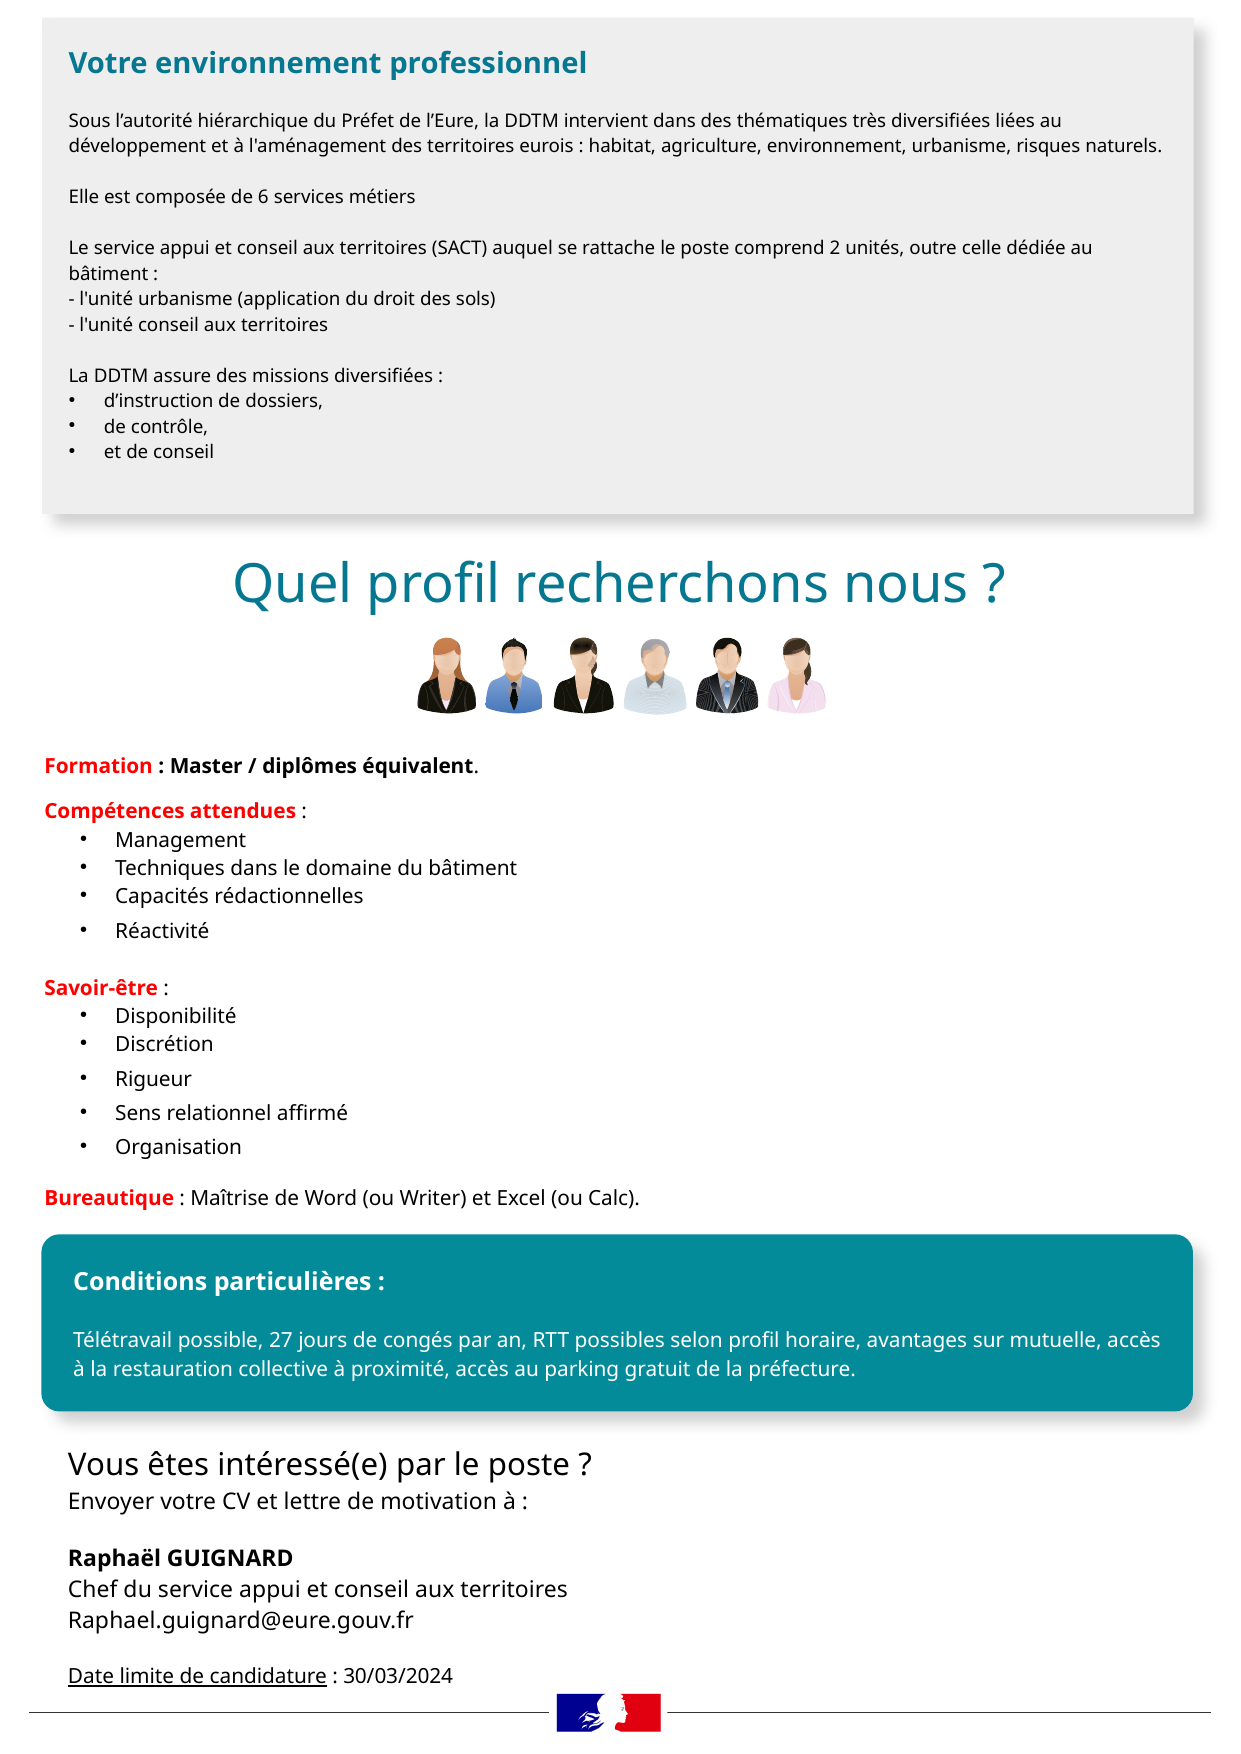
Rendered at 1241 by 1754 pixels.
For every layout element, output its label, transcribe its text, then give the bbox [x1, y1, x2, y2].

picture [767, 637, 826, 714]
text_box Conditions particulières : Télétravail possible, 27 jours de congés par an, RTT possibles selon profil horaire, avantages sur mutuelle, accès à la restauration collective à proximité, accès au parking gratuit de la préfecture. [41, 1234, 1193, 1412]
picture [696, 637, 759, 714]
text_box Vous êtes intéressé(e) par le poste ? Envoyer votre CV et lettre de motivation à : Raphaël GUIGNARD Chef du service appui et conseil aux territoires Raphael.guignard@eure.gouv.fr Date limite de candidature : 30/03/2024 [53, 1434, 1205, 1671]
picture [417, 637, 476, 714]
text_box Formation : Master / diplômes équivalent. Compétences attendues : Management Techniques dans le domaine du bâtiment Capacités rédactionnelles Réactivité Savoir-être : Disponibilité Discrétion Rigueur Sens relationnel affirmé Organisation Bureautique : Maîtrise de Word (ou Writer) et Excel (ou Calc). [29, 744, 1211, 1206]
text_box Quel profil recherchons nous ? [0, 537, 1241, 619]
picture [623, 638, 687, 715]
picture [553, 637, 614, 714]
picture [549, 1689, 668, 1739]
picture [485, 637, 543, 714]
text_box Votre environnement professionnel Sous l’autorité hiérarchique du Préfet de l’Eure, la DDTM intervient dans des thématiques très diversifiées liées au développement et à l'aménagement des territoires eurois : habitat, agriculture, environnement, urbanisme, risques naturels. Elle est composée de 6 services métiers Le service appui et conseil aux territoires (SACT) auquel se rattache le poste comprend 2 unités, outre celle dédiée au bâtiment : - l'unité urbanisme (application du droit des sols) - l'unité conseil aux territoires La DDTM assure des missions diversifiées : d’instruction de dossiers, de contrôle, et de conseil [42, 17, 1194, 514]
